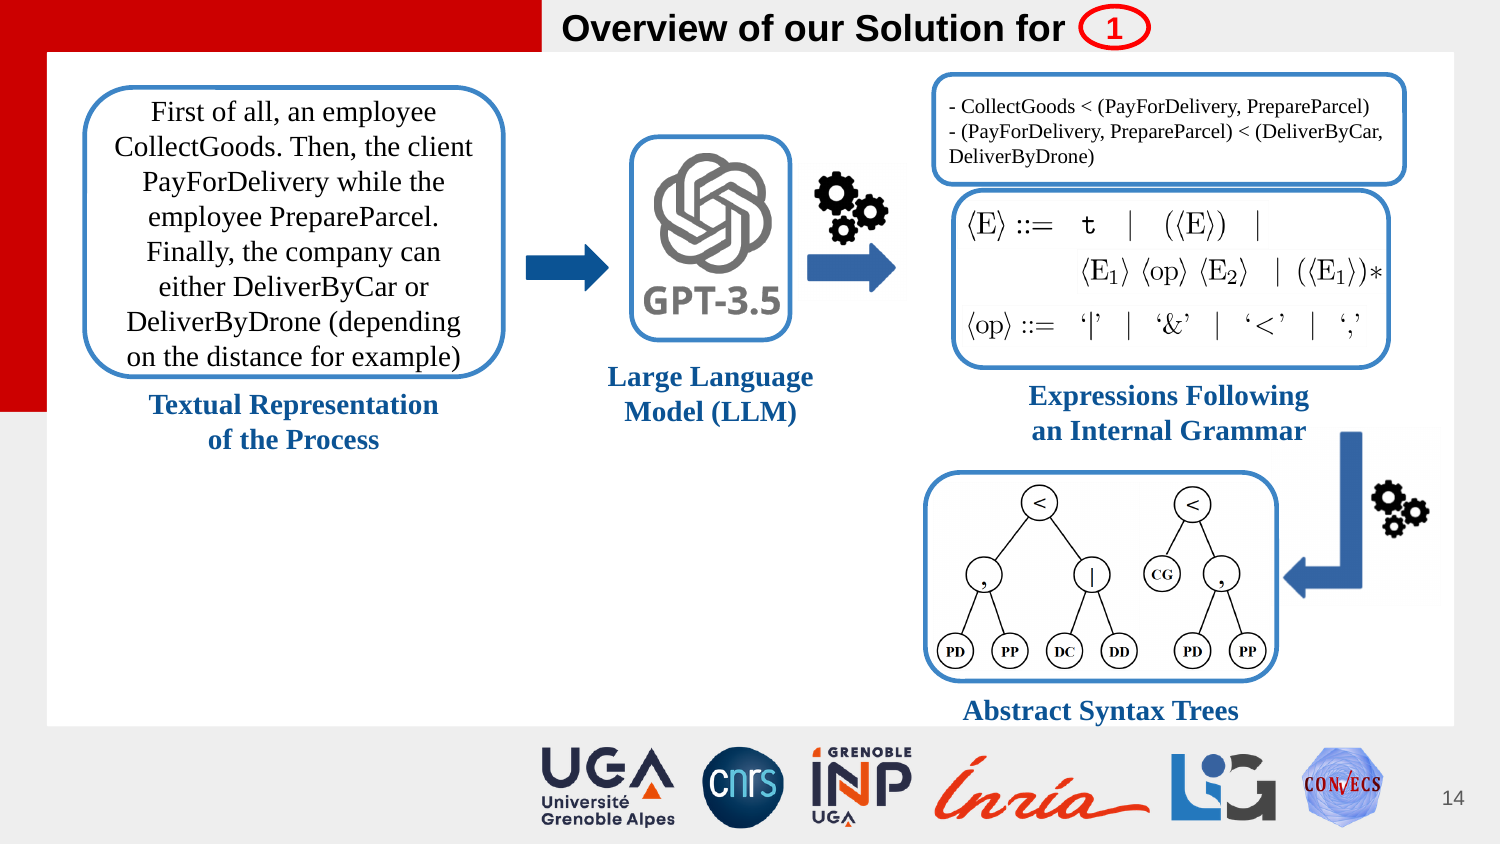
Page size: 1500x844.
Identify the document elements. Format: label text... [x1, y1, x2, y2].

picture [0, 0, 1500, 844]
text_box Expressions Following an Internal Grammar [1006, 359, 1332, 464]
text_box Large Language Model (LLM) [586, 340, 836, 444]
text_box 1 [1080, 6, 1149, 49]
text_box Overview of our Solution for [546, 0, 1441, 55]
slide_number <numéro> [1389, 764, 1480, 830]
text_box - CollectGoods < (PayForDelivery, PrepareParcel) - (PayForDelivery, PrepareParcel) < (DeliverByCar, DeliverByDrone) [937, 77, 1402, 181]
text_box First of all, an employee CollectGoods. Then, the client PayForDelivery while the employee PrepareParcel. Finally, the company can either DeliverByCar or DeliverByDrone (depending on the distance for example) [84, 87, 504, 377]
text_box Abstract Syntax Trees [938, 681, 1264, 736]
text_box Textual Representation of the Process [26, 393, 562, 448]
text_box [526, 244, 609, 291]
